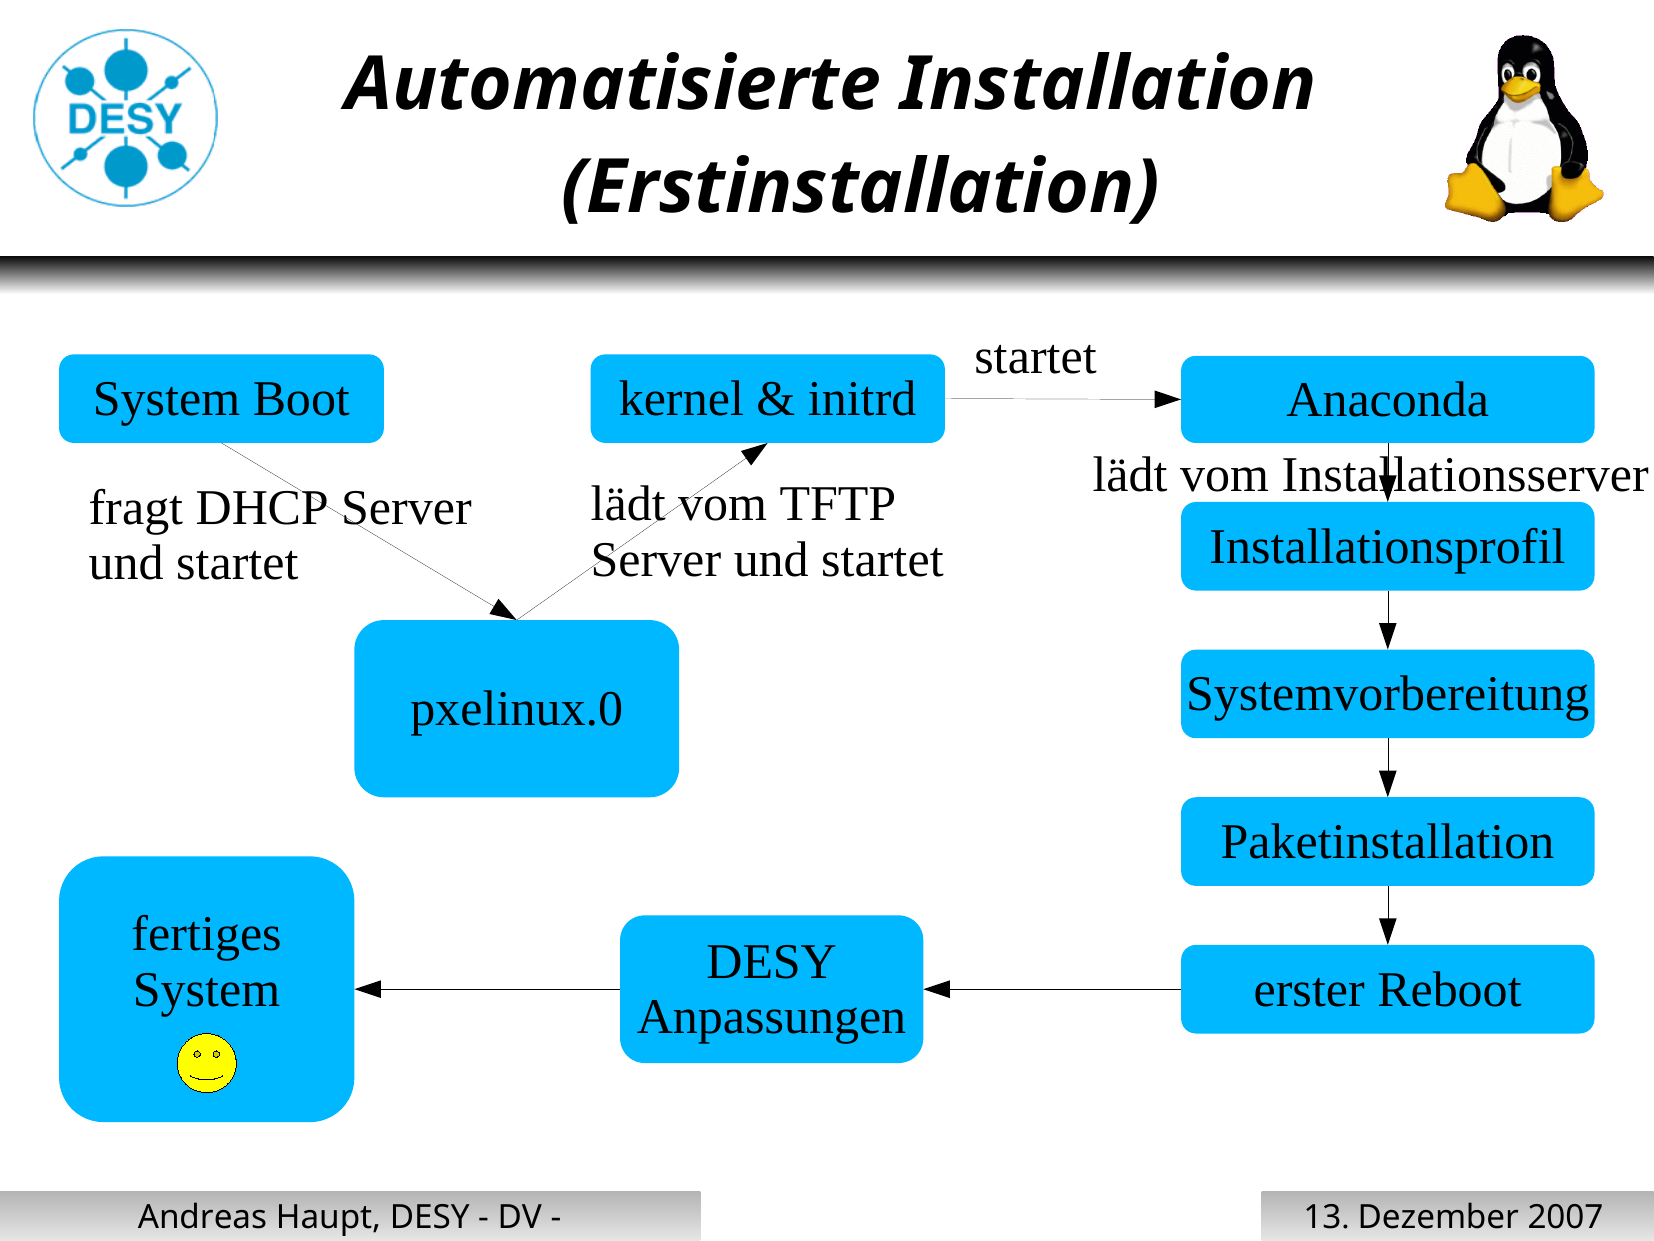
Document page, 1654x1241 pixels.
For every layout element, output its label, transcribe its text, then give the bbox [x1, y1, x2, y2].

text_box kernel & initrd [590, 354, 945, 443]
text_box Systemvorbereitung [1181, 649, 1595, 739]
text_box pxelinux.0 [354, 620, 680, 798]
text_box startet [974, 328, 1123, 384]
text_box lädt vom Installationsserver [1092, 446, 1654, 503]
picture [1429, 12, 1637, 238]
text_box lädt vom TFTP Server und startet [590, 476, 945, 591]
text_box Installationsprofil [1181, 503, 1595, 591]
picture [33, 29, 218, 207]
text_box Anaconda [1181, 355, 1595, 443]
text_box fertiges System [59, 856, 355, 1123]
text_box [177, 1033, 237, 1093]
text_box System Boot [59, 354, 384, 443]
text_box fragt DHCP Server und startet [88, 479, 473, 591]
text_box DESY Anpassungen [620, 915, 924, 1064]
text_box erster Reboot [1181, 944, 1595, 1034]
title Automatisierte Installation (Erstinstallation) [250, 12, 1413, 251]
text_box Paketinstallation [1181, 797, 1595, 886]
